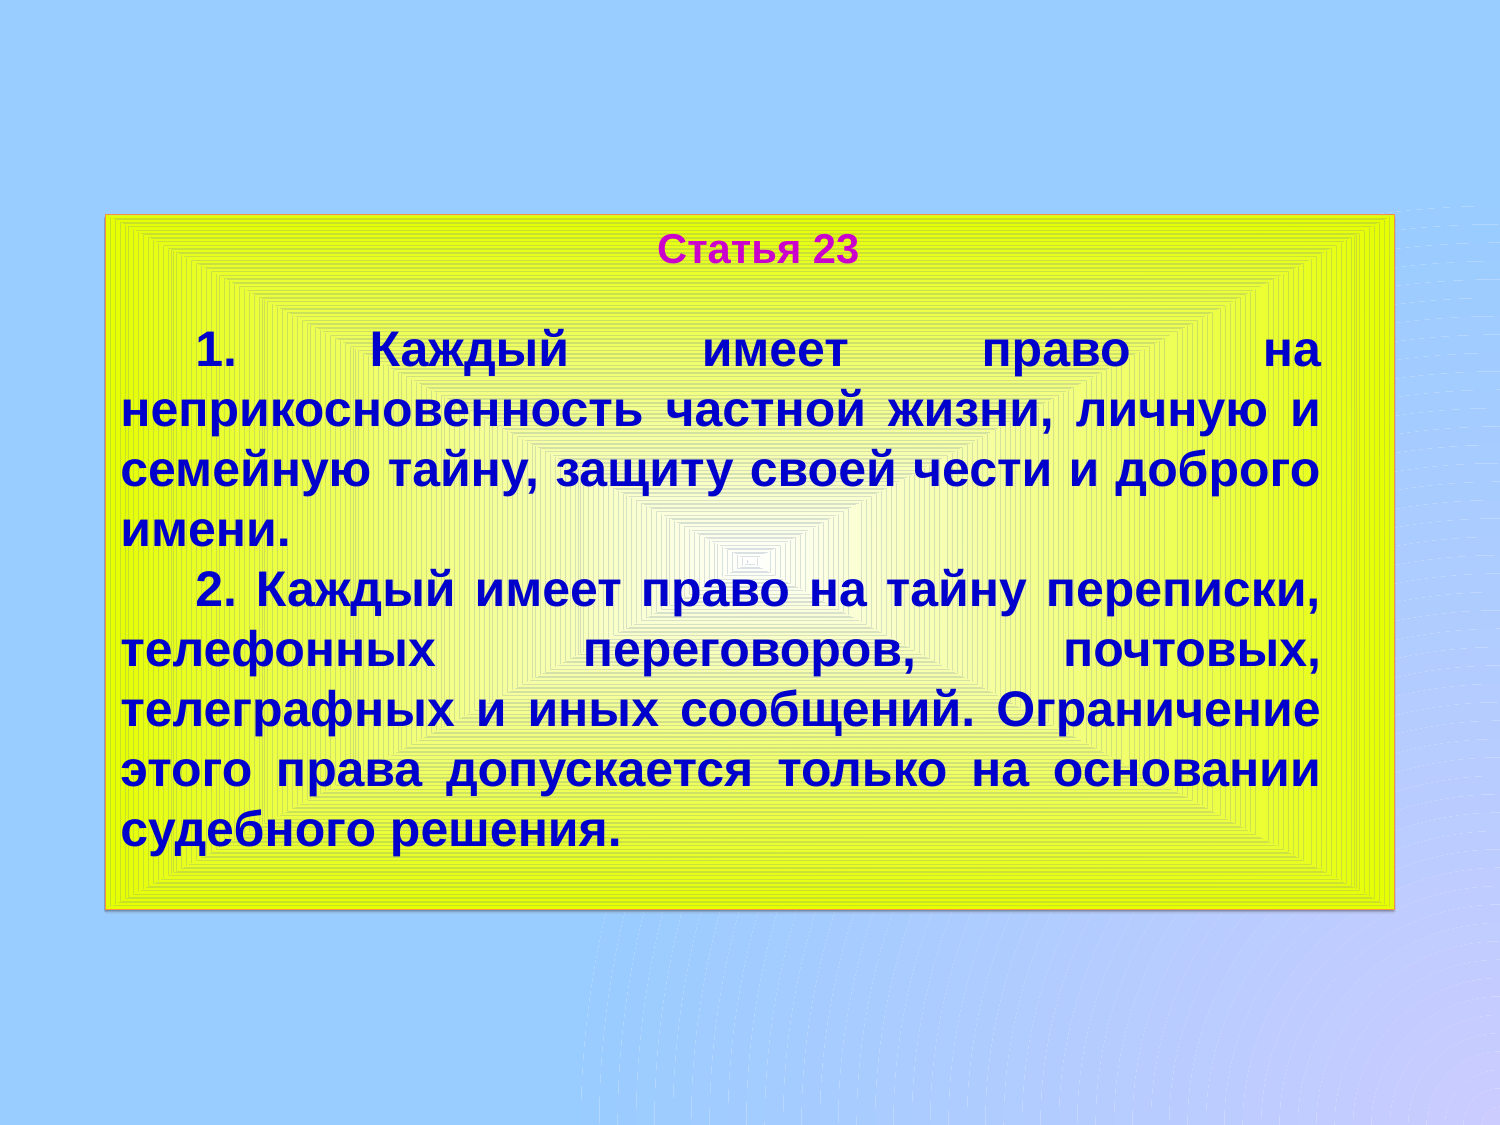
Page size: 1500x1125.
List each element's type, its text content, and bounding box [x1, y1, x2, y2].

text_box Статья 23 1. Каждый имеет право на неприкосновенность частной жизни, личную и семейную тайну, защиту своей чести и доброго имени. 2. Каждый имеет право на тайну переписки, телефонных переговоров, почтовых, телеграфных и иных сообщений. Ограничение этого права допускается только на основании судебного решения. [105, 214, 1395, 909]
